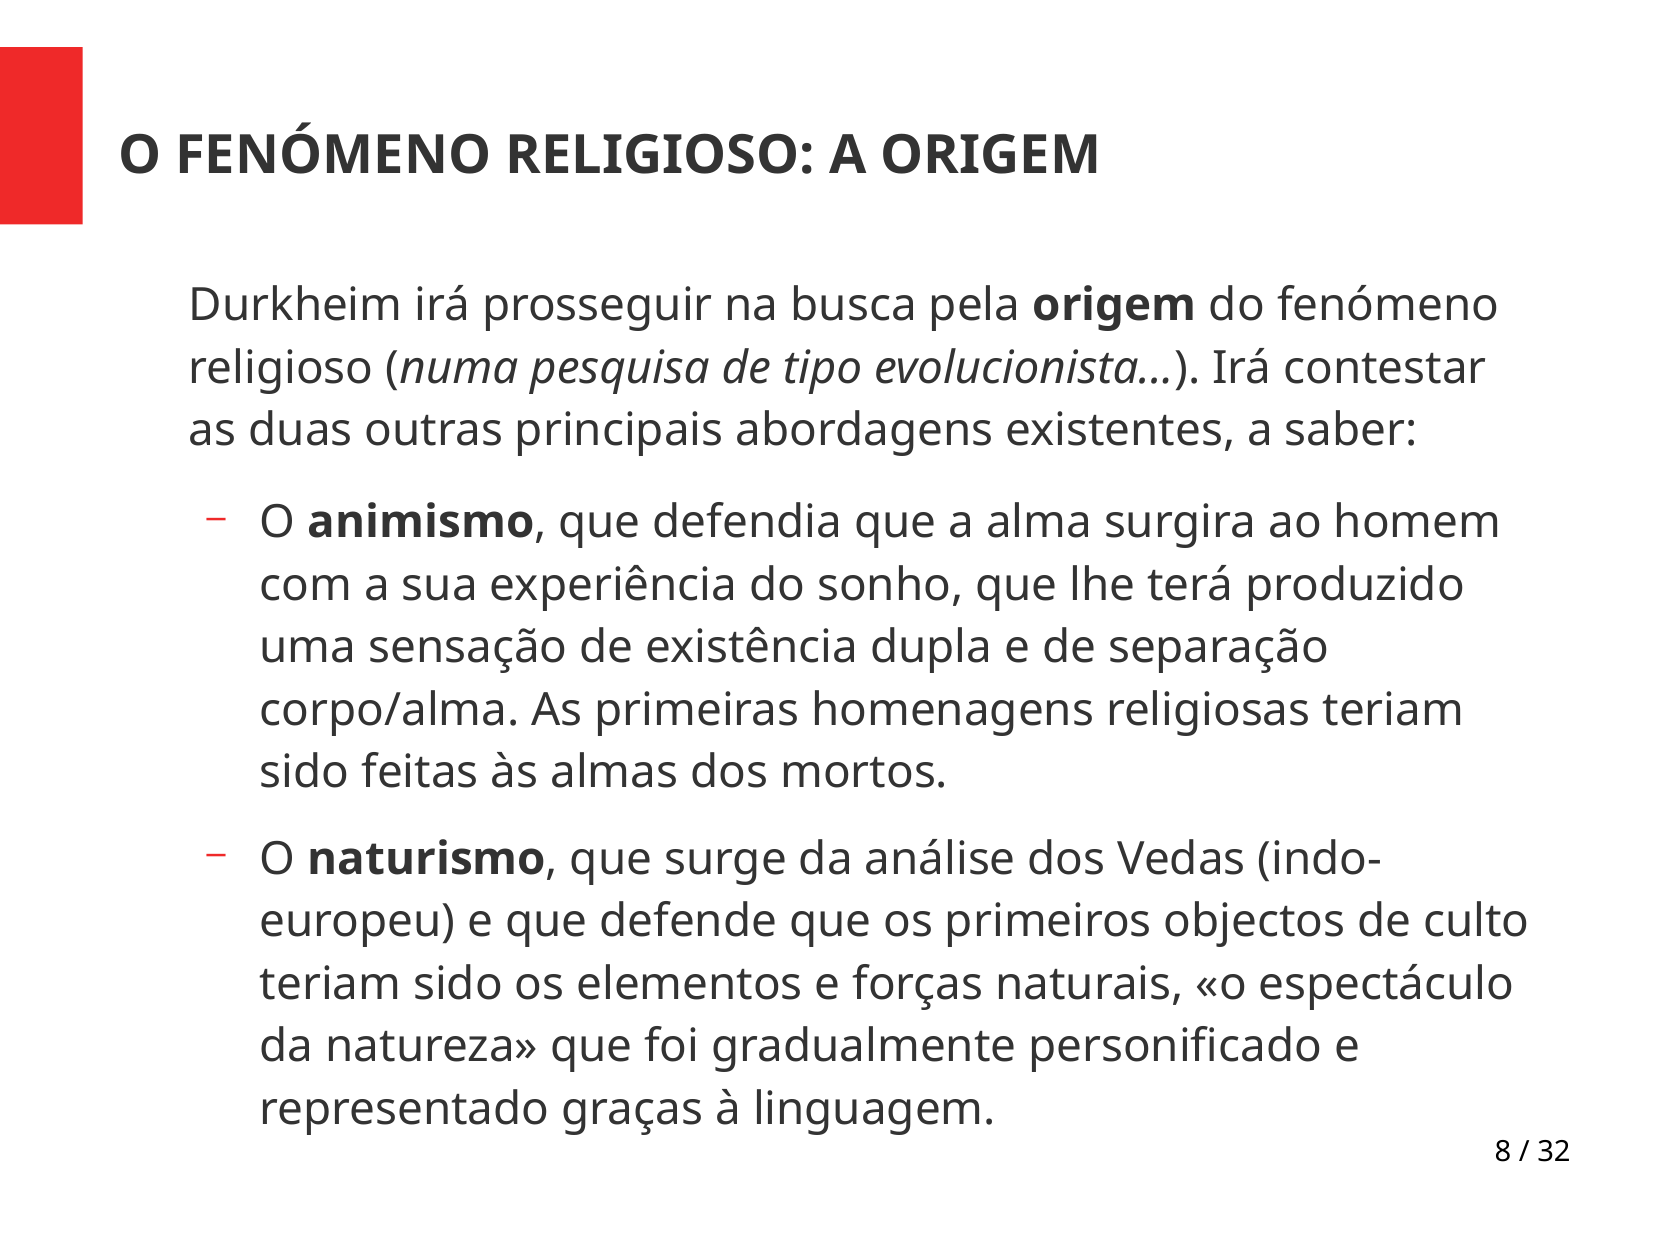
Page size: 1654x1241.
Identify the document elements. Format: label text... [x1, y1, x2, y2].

title O FENÓMENO RELIGIOSO: A ORIGEM [118, 49, 1571, 257]
list Durkheim irá prosseguir na busca pela origem do fenómeno religioso (numa pesquisa de tipo evolucionista...). Irá contestar as duas outras principais abordagens existentes, a saber: O animismo, que defendia que a alma surgira ao homem com a sua experiência do sonho, que lhe terá produzido uma sensação de existência dupla e de separação corpo/alma. As primeiras homenagens religiosas teriam sido feitas às almas dos mortos. O naturismo, que surge da análise dos Vedas (indo-europeu) e que defende que os primeiros objectos de culto teriam sido os elementos e forças naturais, «o espectáculo da natureza» que foi gradualmente personificado e representado graças à linguagem. [118, 271, 1536, 991]
